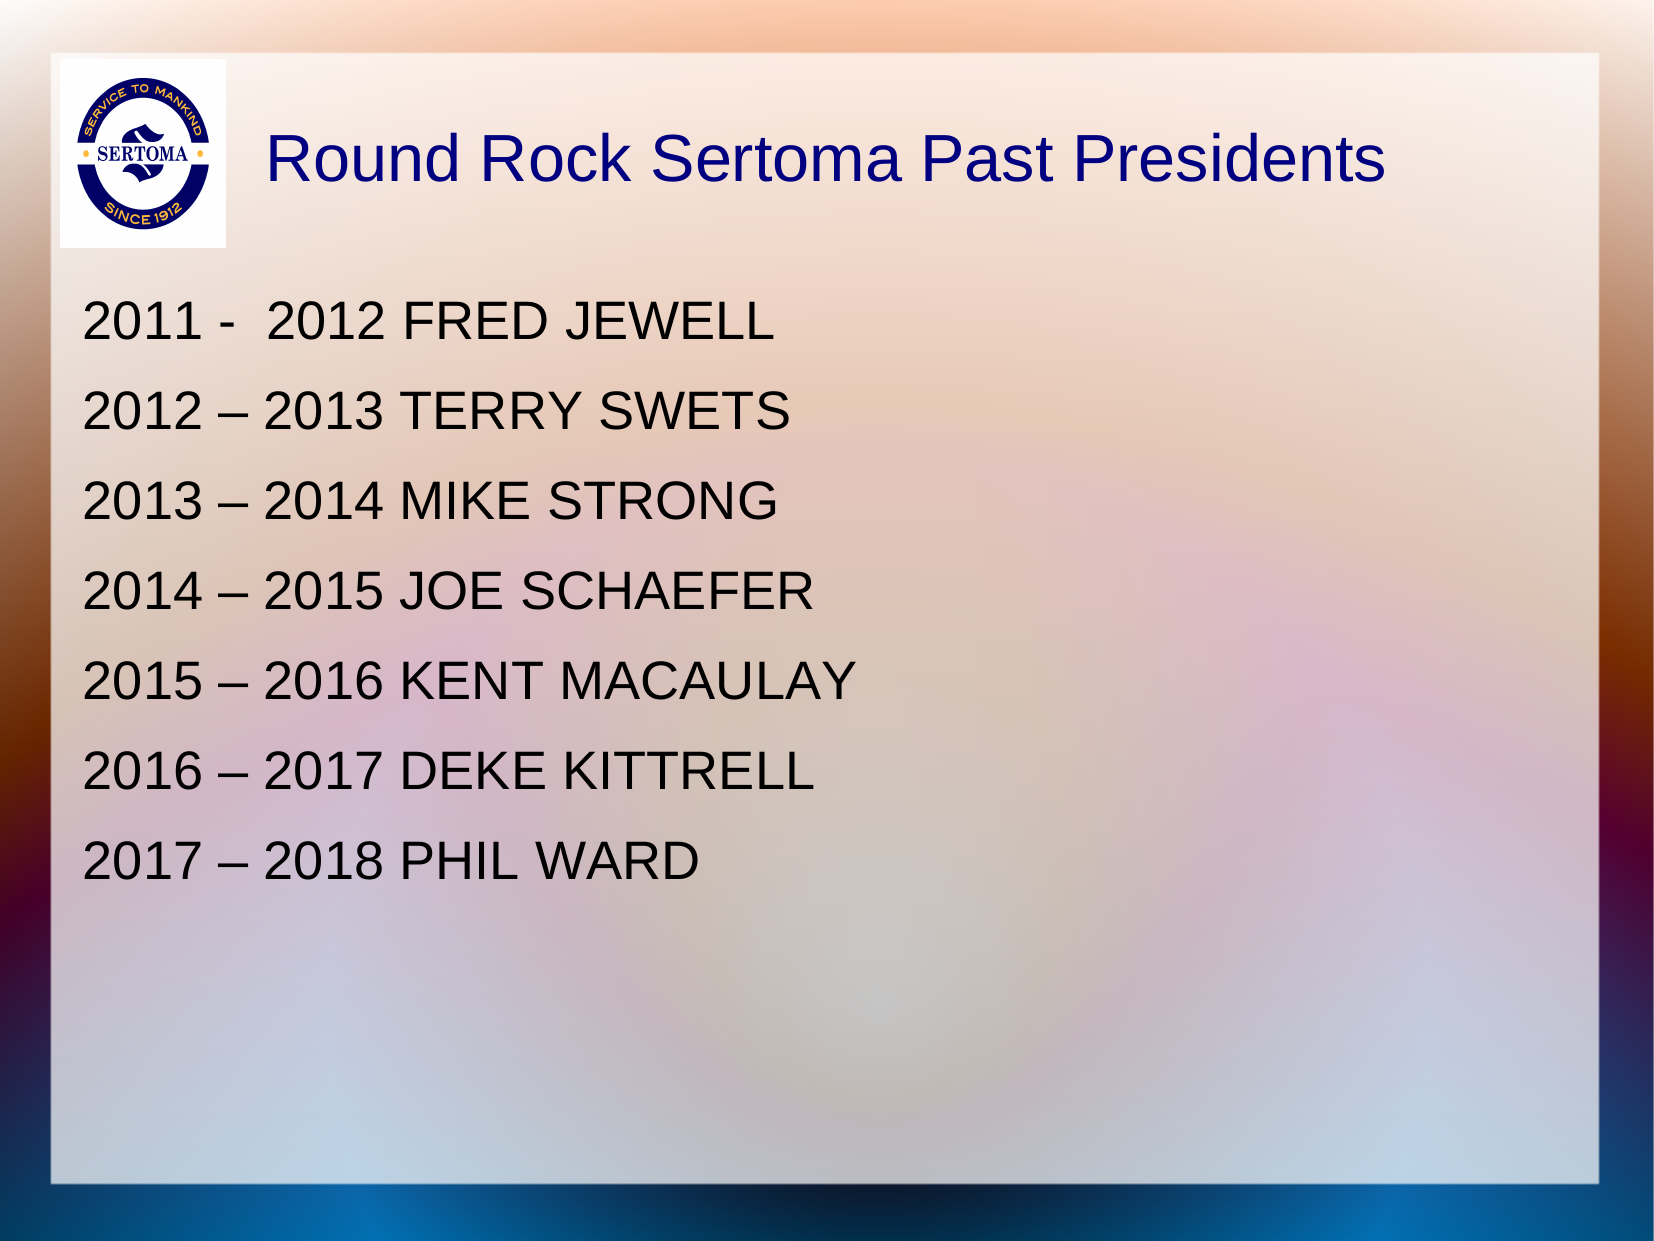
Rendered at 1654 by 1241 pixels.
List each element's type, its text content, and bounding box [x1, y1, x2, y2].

picture [0, 0, 1654, 1241]
title Round Rock Sertoma Past Presidents [82, 55, 1571, 263]
list 2011 - 2012 FRED JEWELL 2012 – 2013 TERRY SWETS 2013 – 2014 MIKE STRONG 2014 – 2015 JOE SCHAEFER 2015 – 2016 KENT MACAULAY 2016 – 2017 DEKE KITTRELL 2017 – 2018 PHIL WARD [82, 290, 1571, 1034]
